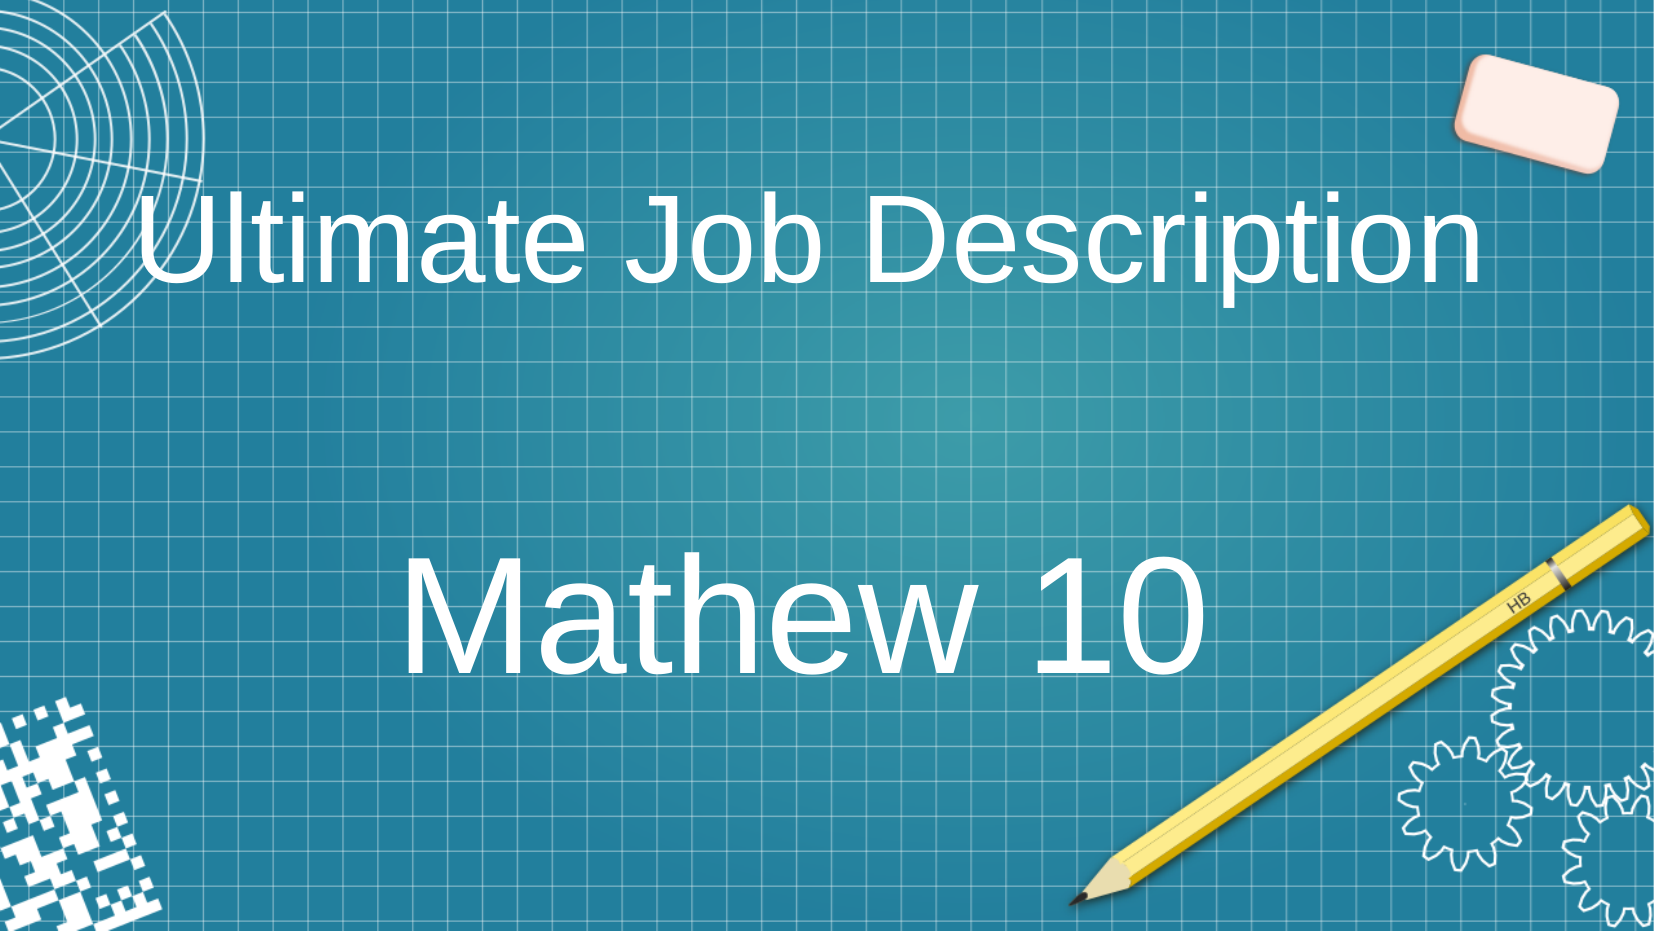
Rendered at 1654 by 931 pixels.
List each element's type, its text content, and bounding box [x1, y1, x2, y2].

title Ultimate Job Description [82, 132, 1571, 346]
picture [0, 0, 1654, 931]
subtitle Mathew 10 [82, 389, 1571, 842]
